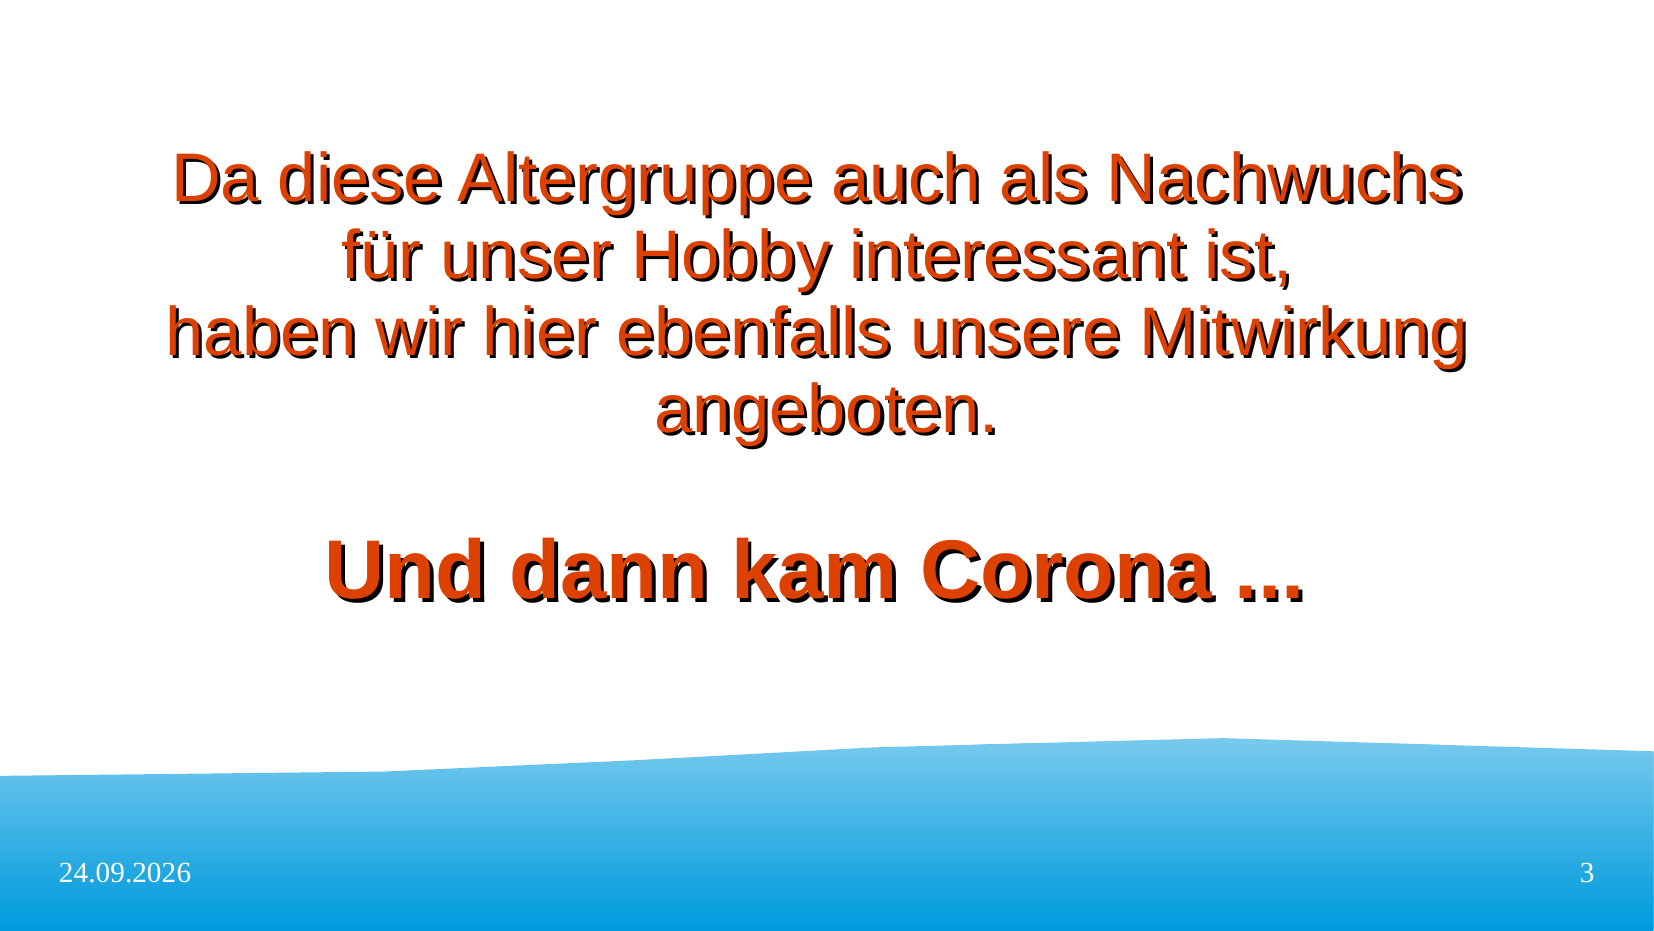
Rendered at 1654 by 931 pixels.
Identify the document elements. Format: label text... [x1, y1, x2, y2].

title Da diese Altergruppe auch als Nachwuchs für unser Hobby interessant ist, haben wir hier ebenfalls unsere Mitwirkung angeboten. Und dann kam Corona ... [59, 139, 1595, 617]
